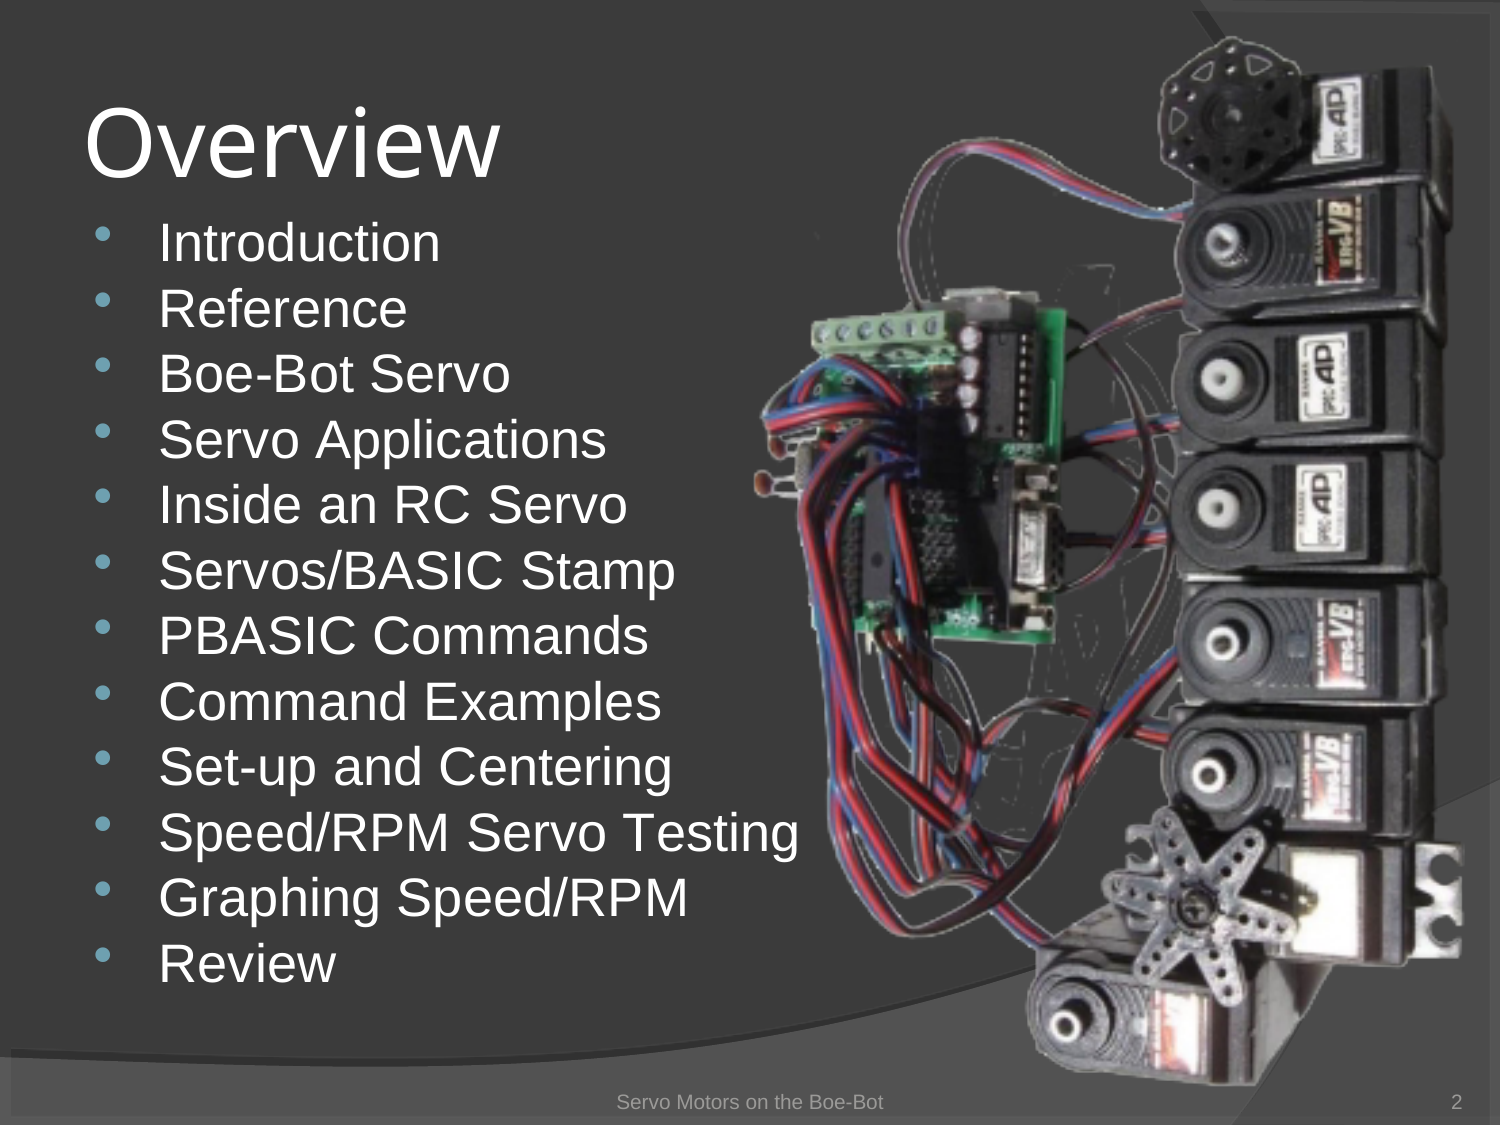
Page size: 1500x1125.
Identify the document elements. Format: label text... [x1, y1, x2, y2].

picture [750, 24, 1473, 1108]
title Overview [74, 45, 750, 233]
list Introduction Reference Boe-Bot Servo Servo Applications Inside an RC Servo Servos/BASIC Stamp PBASIC Commands Command Examples Set-up and Centering Speed/RPM Servo Testing Graphing Speed/RPM Review [75, 212, 750, 1063]
text_box Servo Motors on the Boe-Bot [512, 1053, 988, 1114]
text_box <number> [1337, 1108, 1463, 1114]
